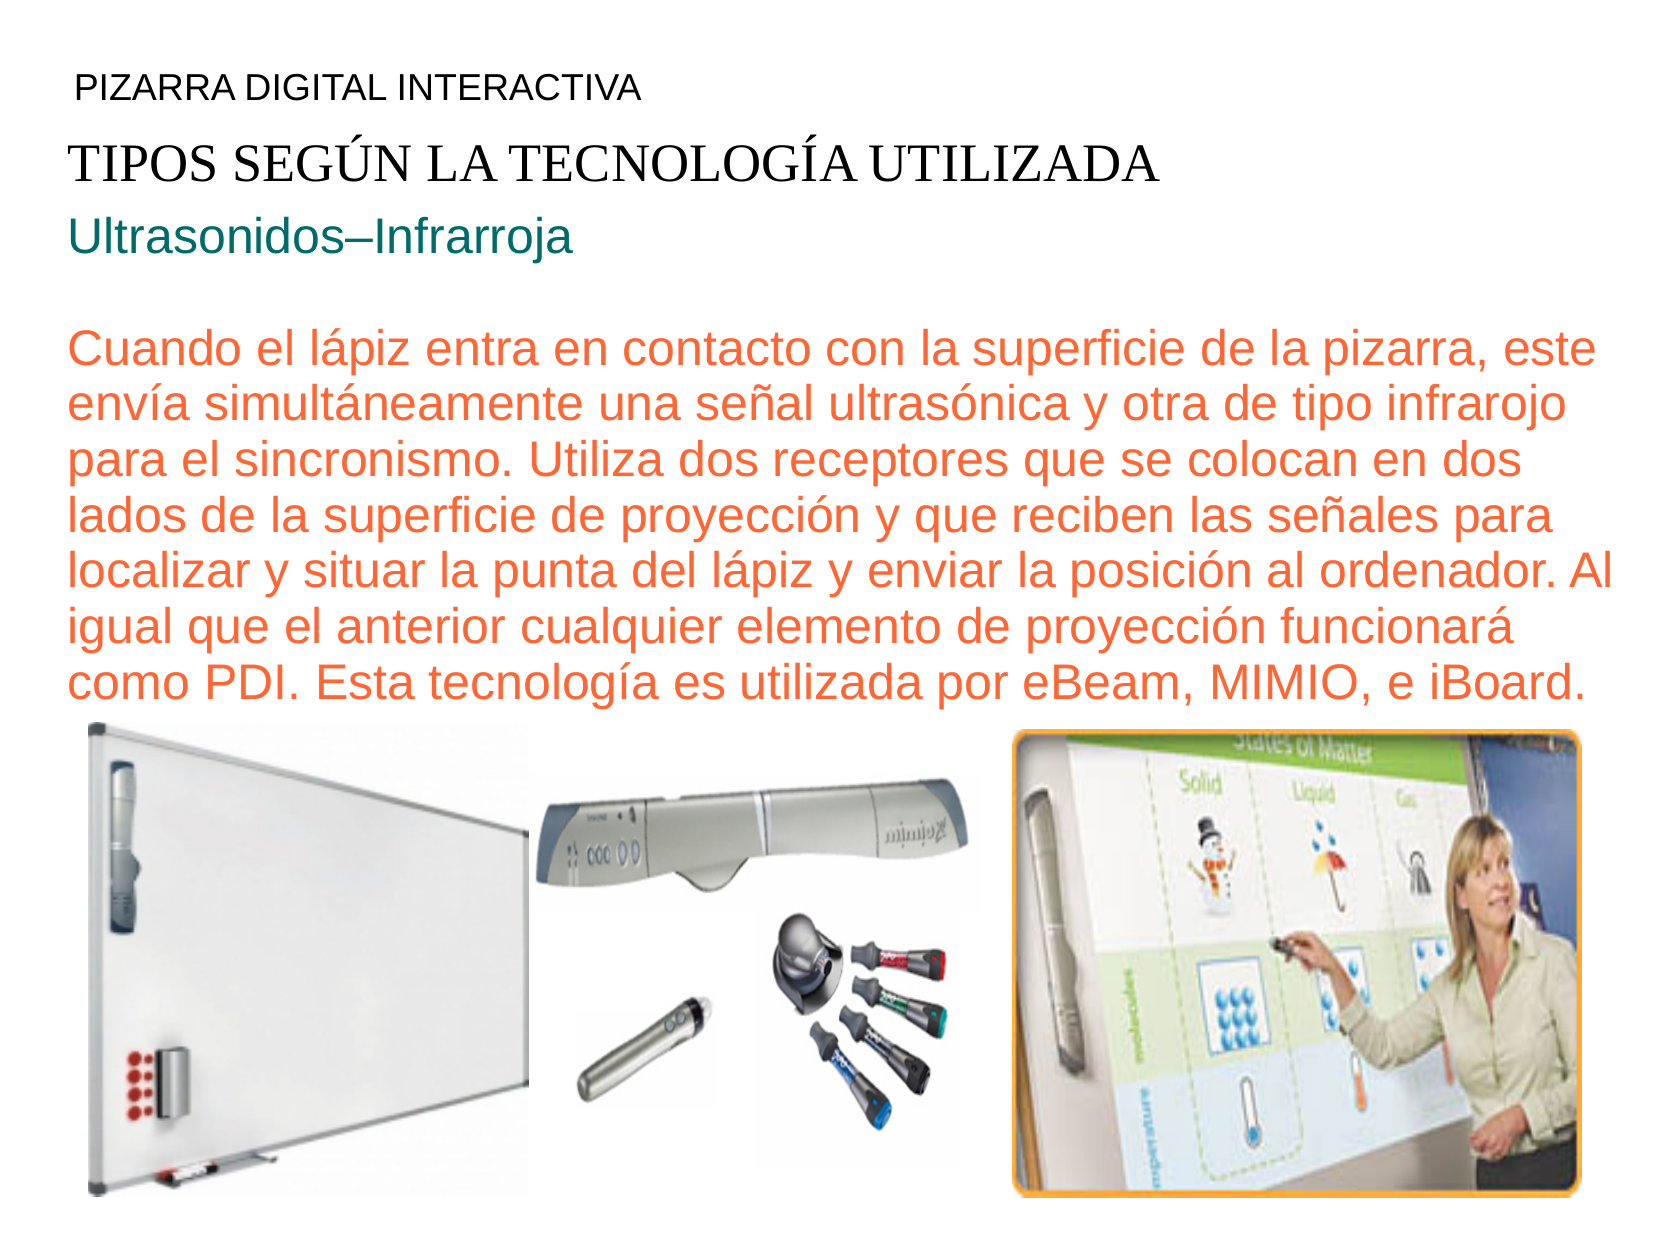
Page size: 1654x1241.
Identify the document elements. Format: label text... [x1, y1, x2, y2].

text_box PIZARRA DIGITAL INTERACTIVA [59, 59, 1565, 116]
text_box TIPOS SEGÚN LA TECNOLOGÍA UTILIZADA [53, 126, 1530, 200]
picture [88, 722, 992, 1197]
picture [1012, 729, 1582, 1198]
text_box Ultrasonidos–Infrarroja Cuando el lápiz entra en contacto con la superficie de la pizarra, este envía simultáneamente una señal ultrasónica y otra de tipo infrarojo para el sincronismo. Utiliza dos receptores que se colocan en dos lados de la superficie de proyección y que reciben las señales para localizar y situar la punta del lápiz y enviar la posición al ordenador. Al igual que el anterior cualquier elemento de proyección funcionará como PDI. Esta tecnología es utilizada por eBeam, MIMIO, e iBoard. [53, 200, 1636, 718]
